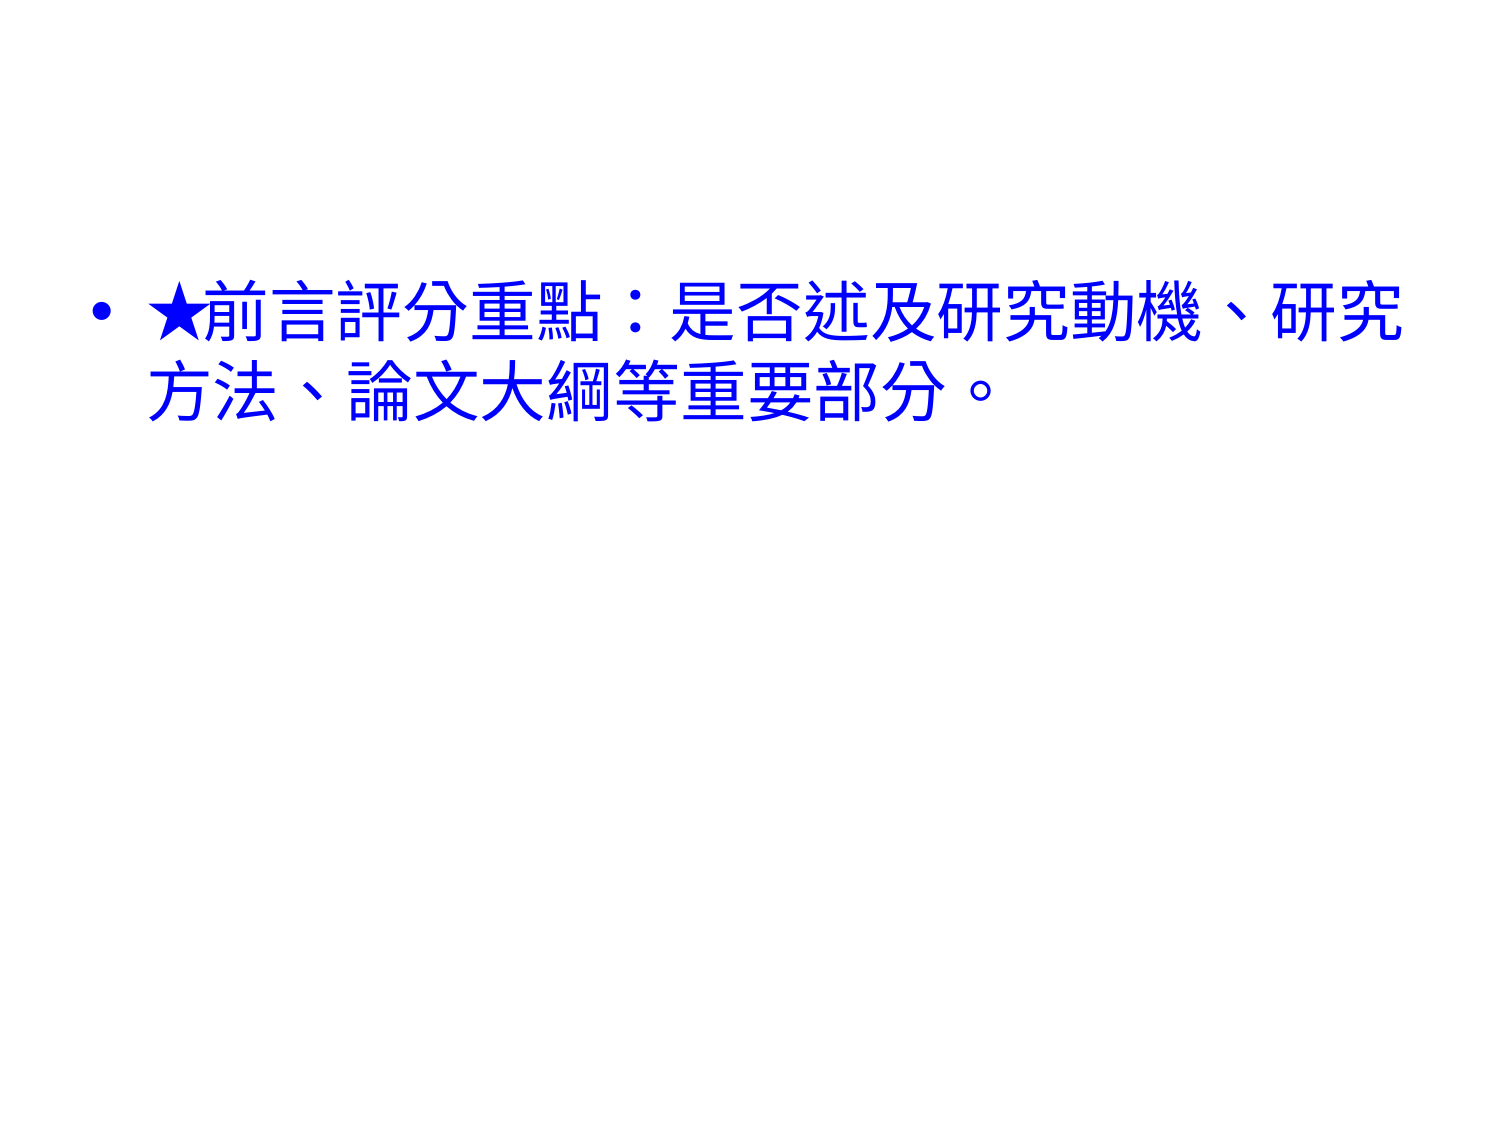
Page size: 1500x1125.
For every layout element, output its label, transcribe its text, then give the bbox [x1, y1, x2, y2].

list ★前言評分重點：是否述及研究動機、研究方法、論文大綱等重要部分。 [75, 262, 1426, 1005]
